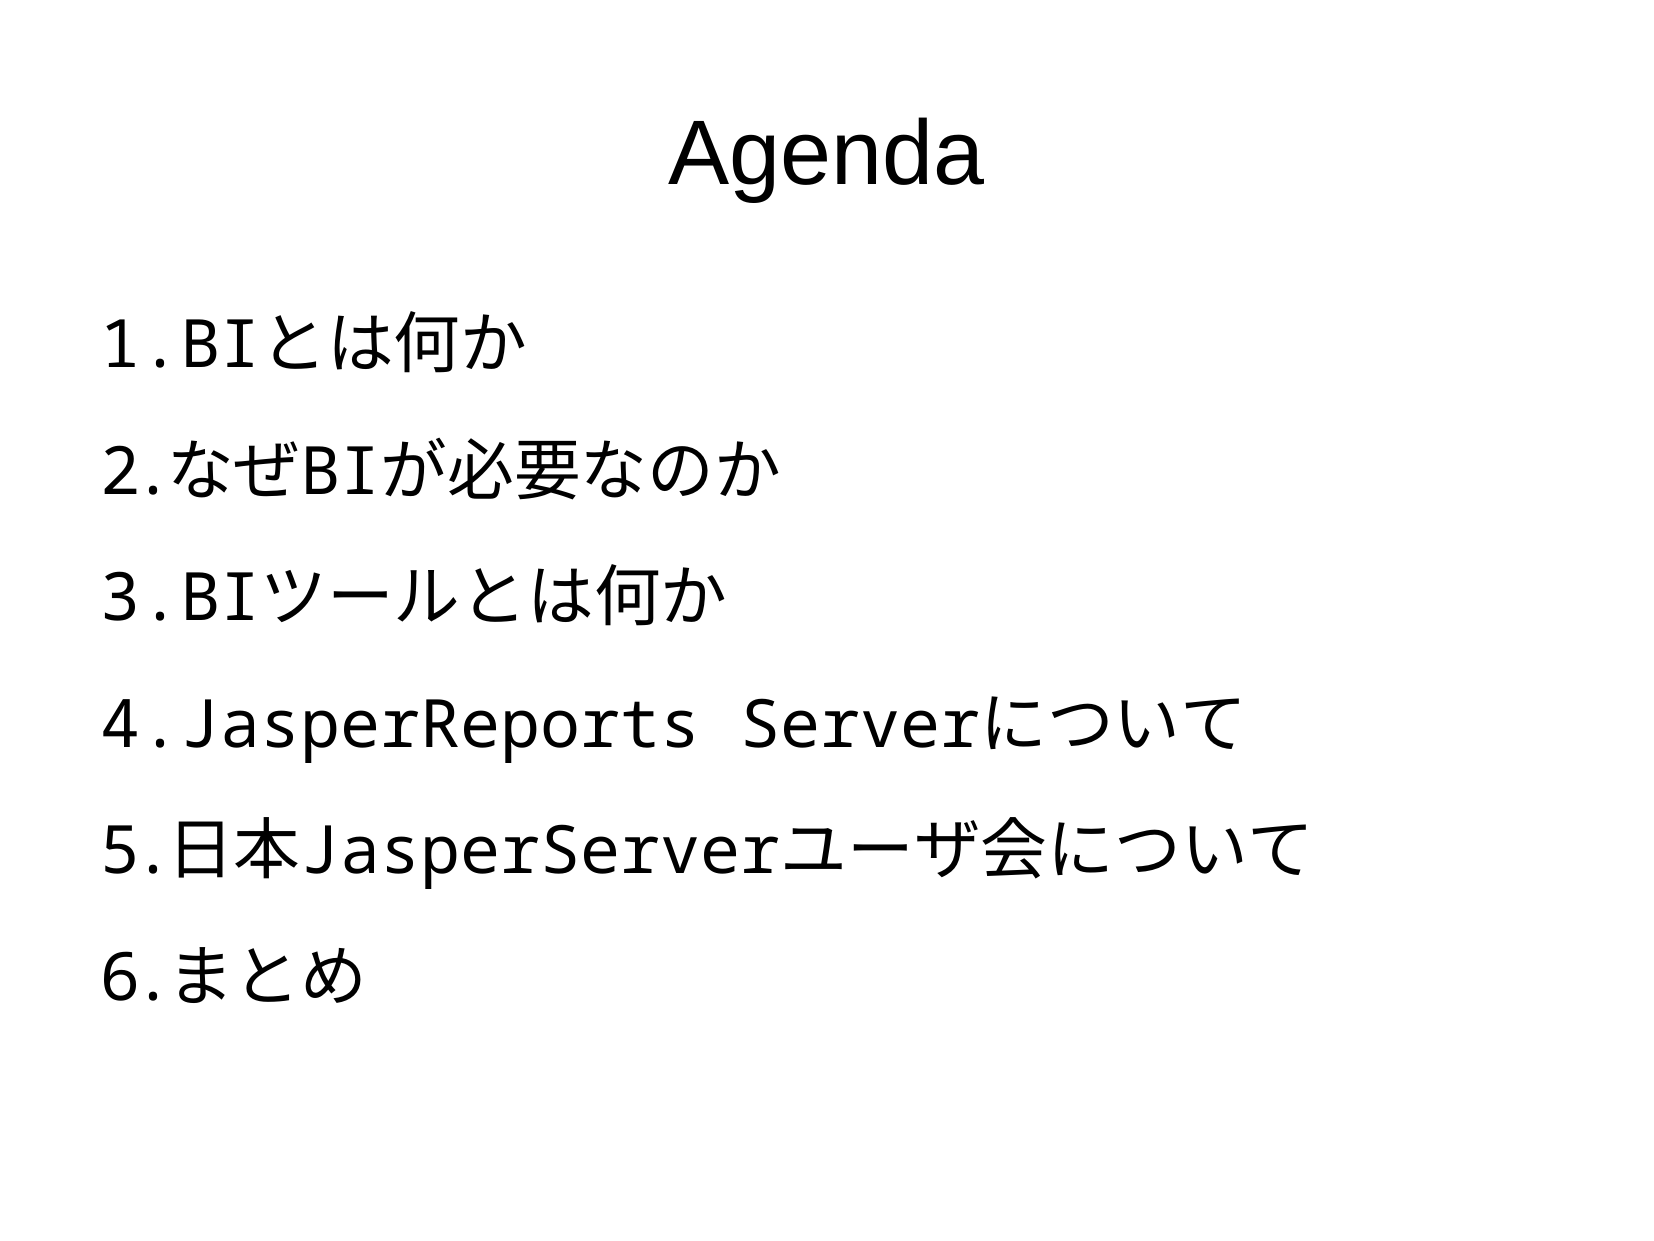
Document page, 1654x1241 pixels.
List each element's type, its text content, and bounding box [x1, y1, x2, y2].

title Agenda [82, 49, 1571, 257]
list BIとは何か なぜBIが必要なのか BIツールとは何か JasperReports Serverについて 日本JasperServerユーザ会について まとめ [82, 290, 1571, 1094]
